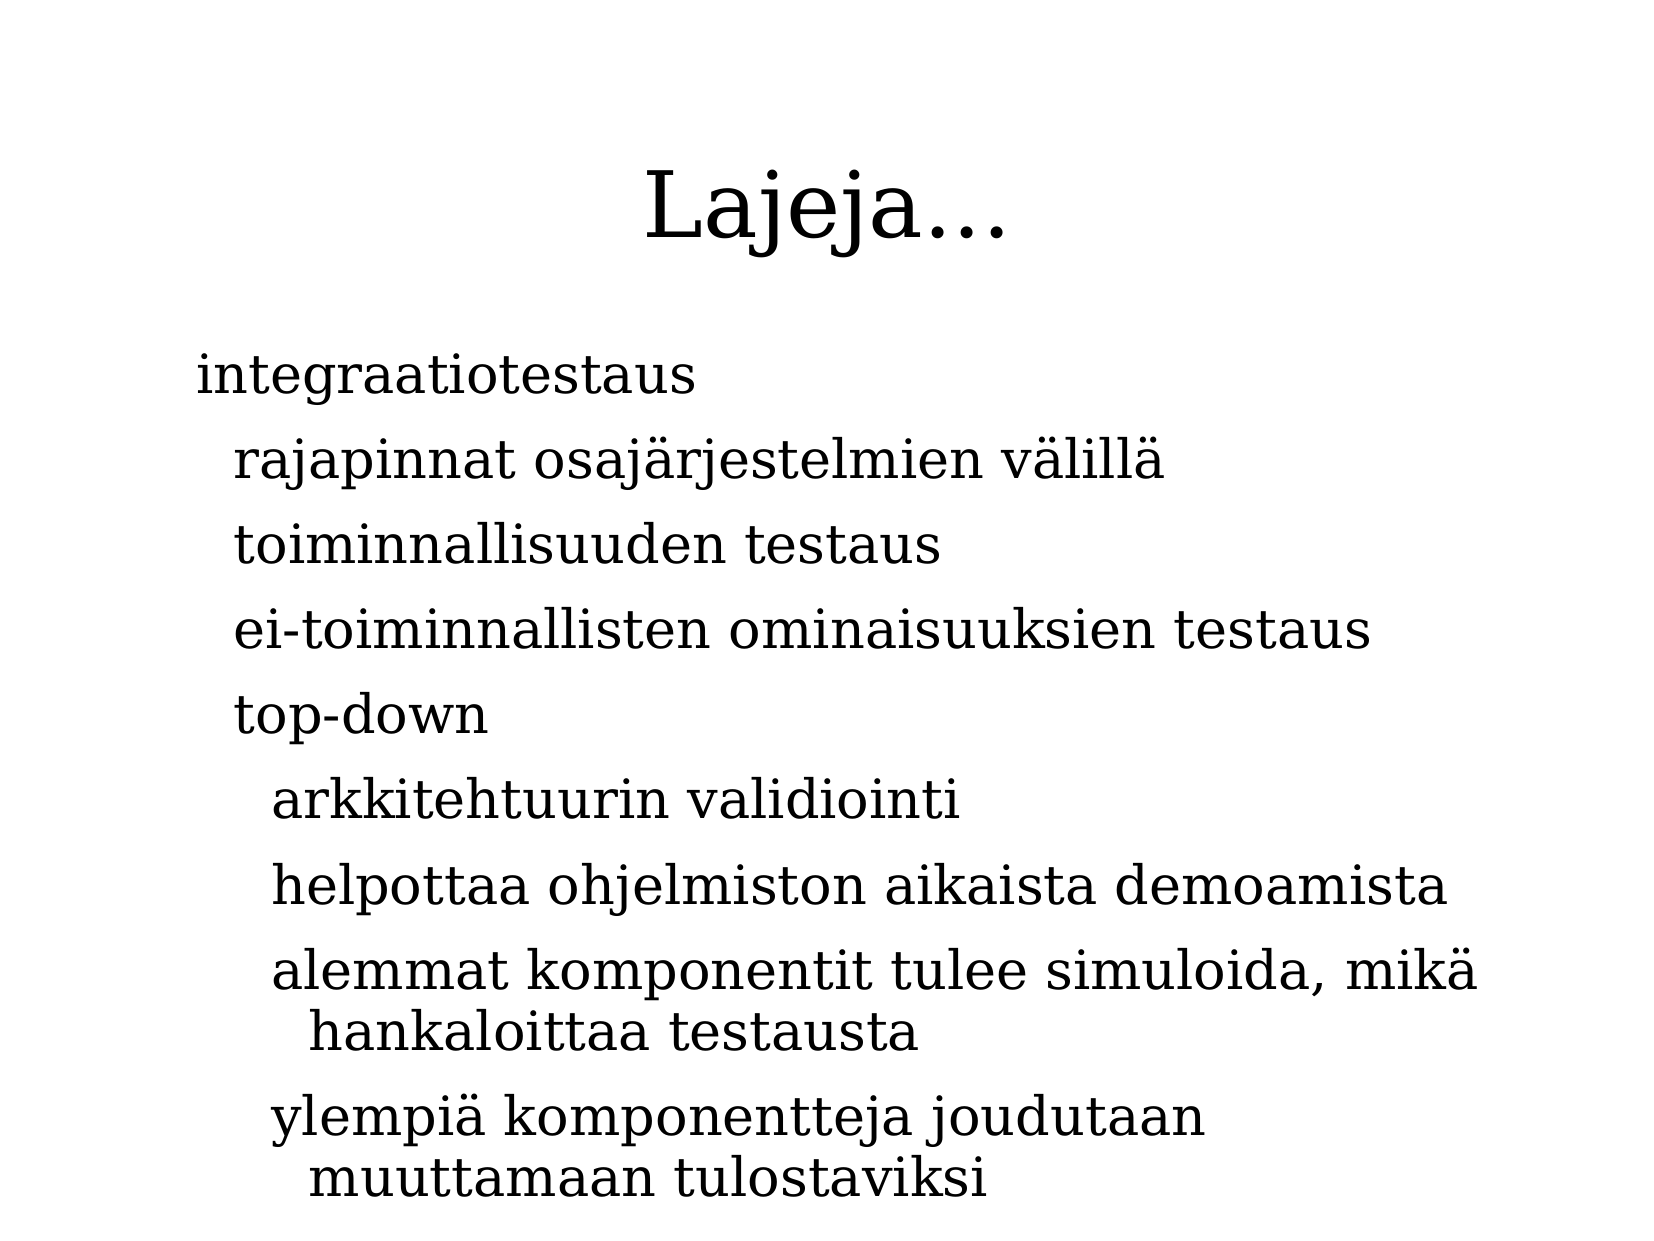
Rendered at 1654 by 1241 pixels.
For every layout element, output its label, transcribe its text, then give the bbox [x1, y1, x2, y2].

list integraatiotestaus rajapinnat osajärjestelmien välillä toiminnallisuuden testaus ei-toiminnallisten ominaisuuksien testaus top-down arkkitehtuurin validiointi helpottaa ohjelmiston aikaista demoamista alemmat komponentit tulee simuloida, mikä hankaloittaa testausta ylempiä komponentteja joudutaan muuttamaan tulostaviksi [121, 344, 1534, 1211]
title Lajeja... [121, 106, 1534, 306]
